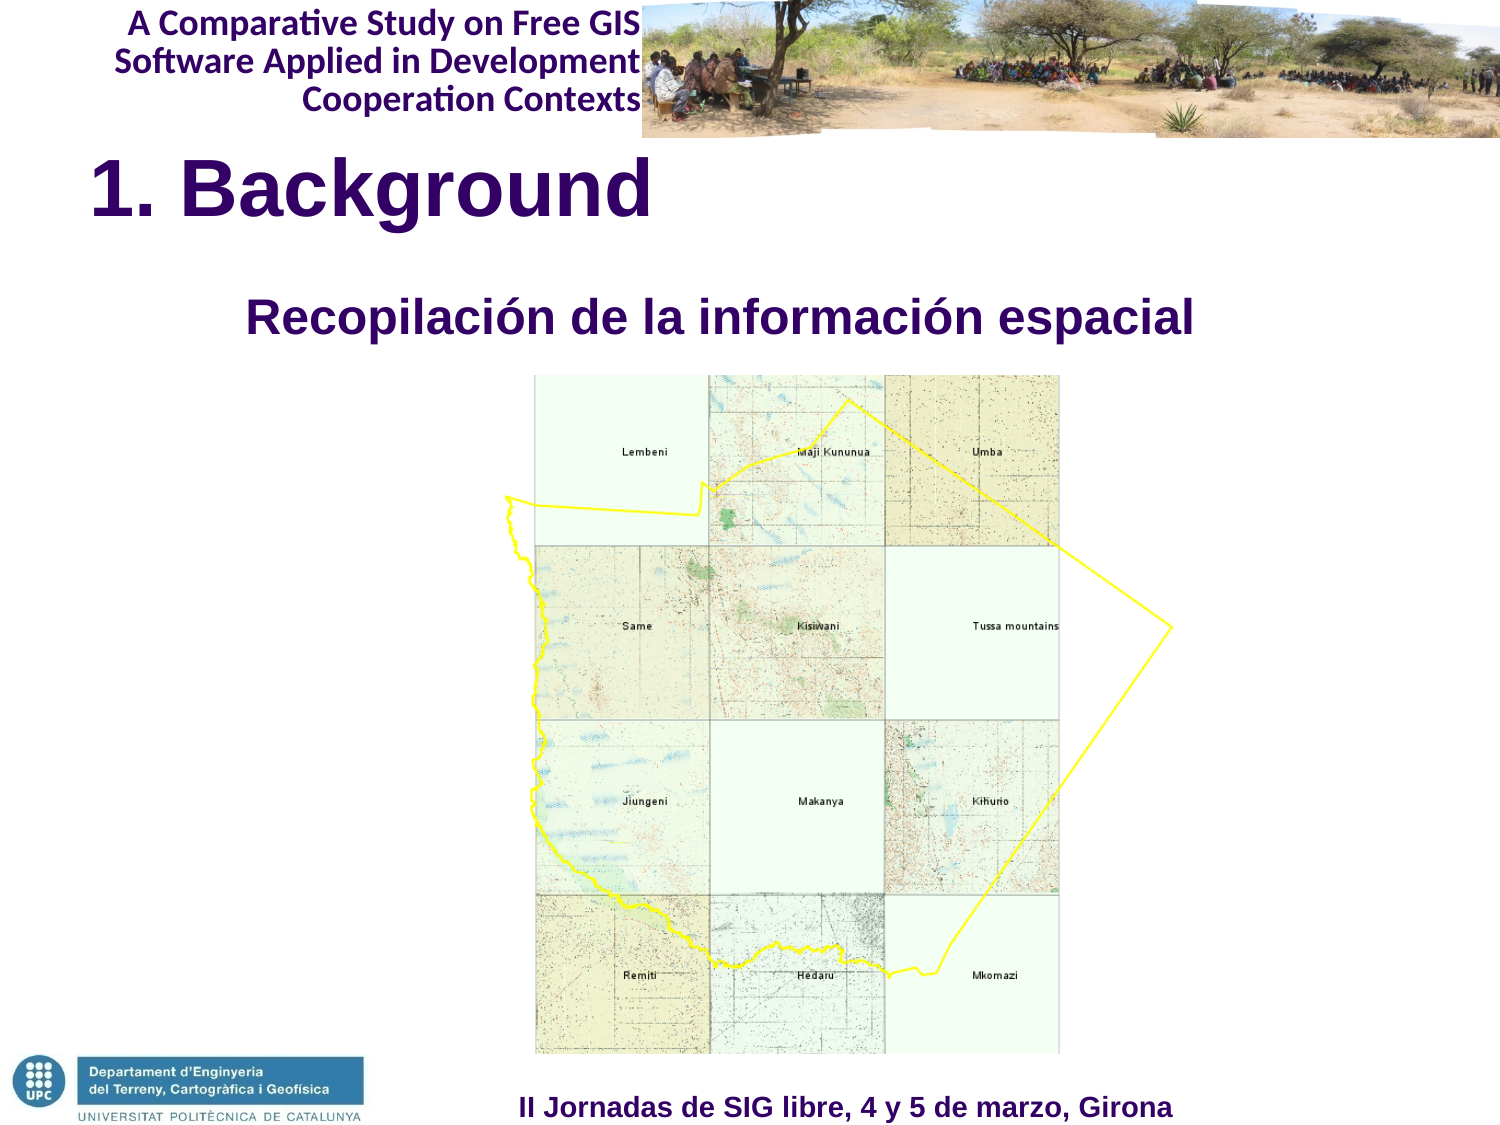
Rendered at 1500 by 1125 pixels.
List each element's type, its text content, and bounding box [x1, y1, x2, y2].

picture [421, 375, 1211, 1054]
picture [0, 1054, 376, 1125]
picture [642, 0, 1500, 138]
text_box II Jornadas de SIG libre, 4 y 5 de marzo, Girona [360, 1083, 1341, 1125]
title 1. Background [75, 105, 1199, 272]
text_box Recopilación de la información espacial [46, 281, 1395, 353]
